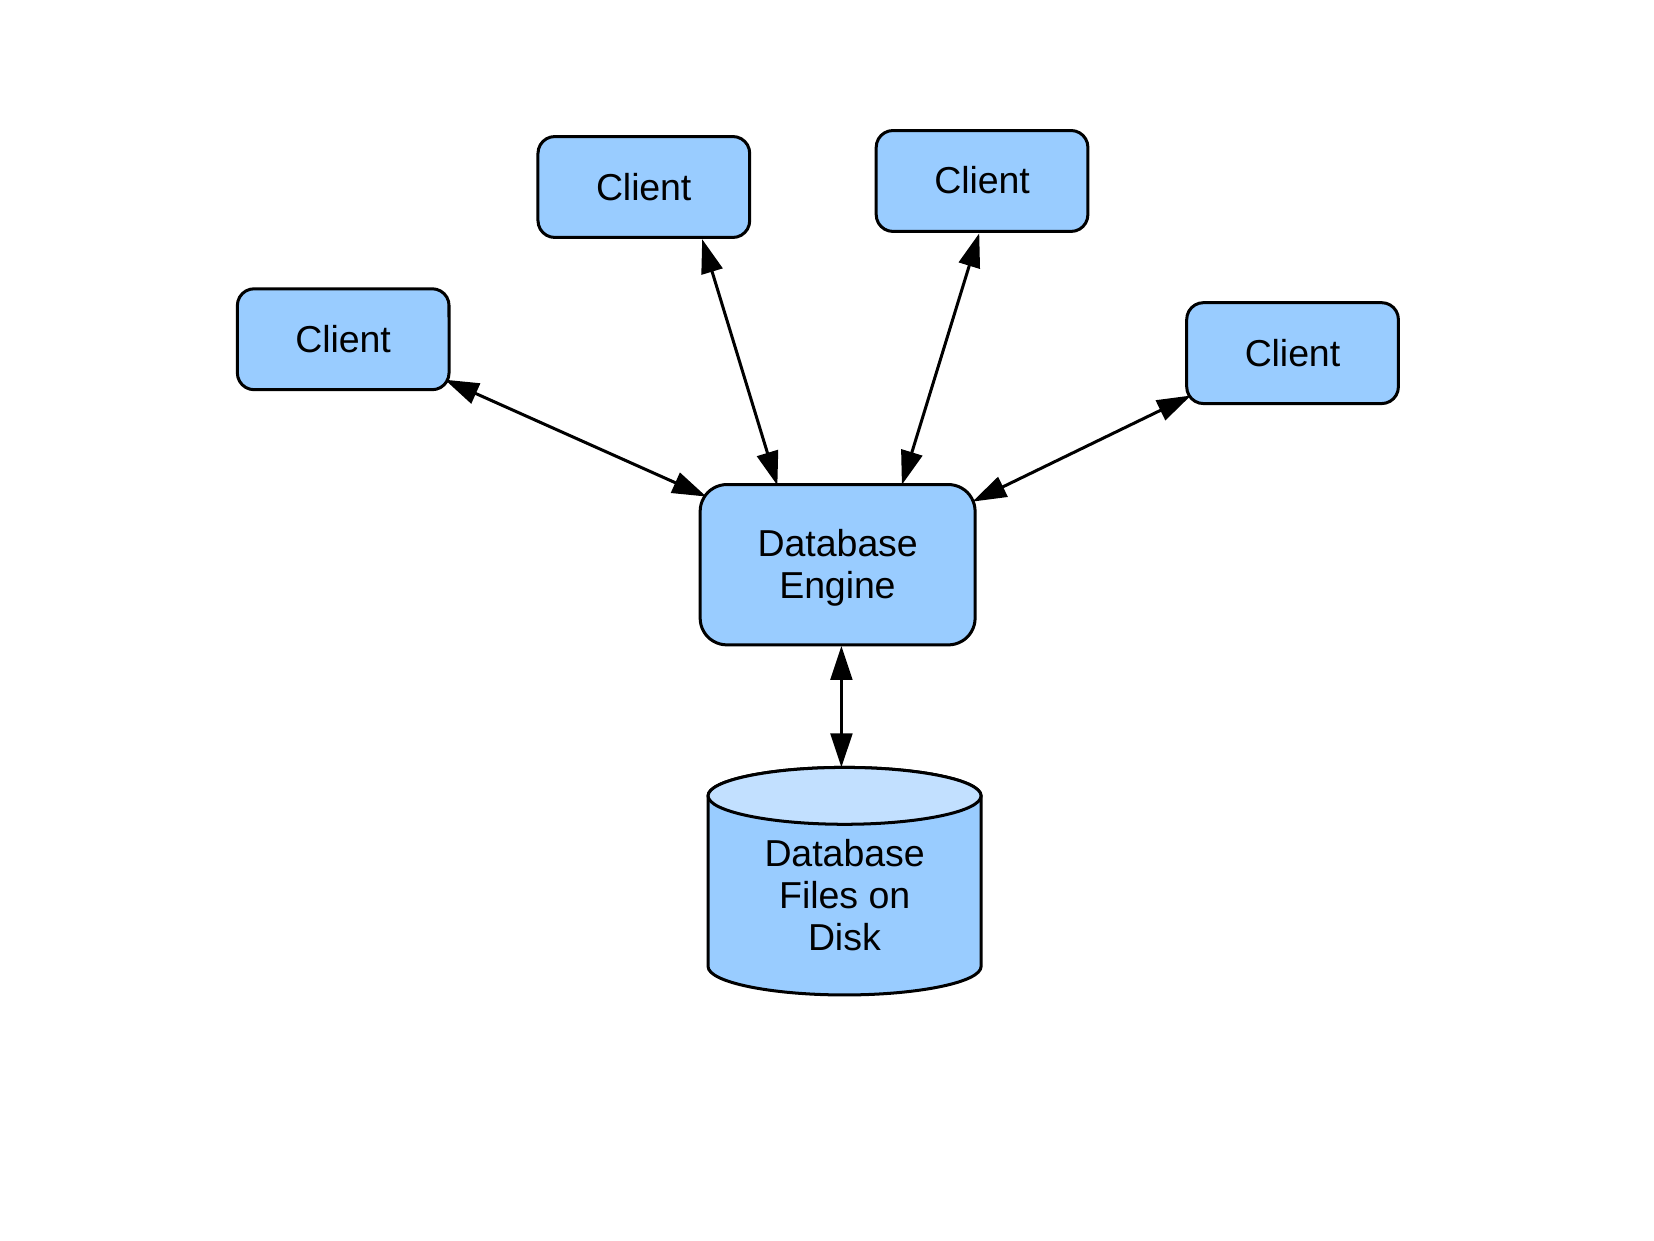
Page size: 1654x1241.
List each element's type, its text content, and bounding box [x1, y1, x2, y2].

text_box Client [237, 288, 450, 390]
text_box Database Engine [700, 484, 976, 645]
text_box Client [876, 130, 1088, 232]
text_box Client [537, 136, 750, 238]
text_box OS Interface [708, 767, 982, 825]
text_box Database Files on Disk [708, 797, 982, 995]
text_box Client [1186, 302, 1399, 404]
